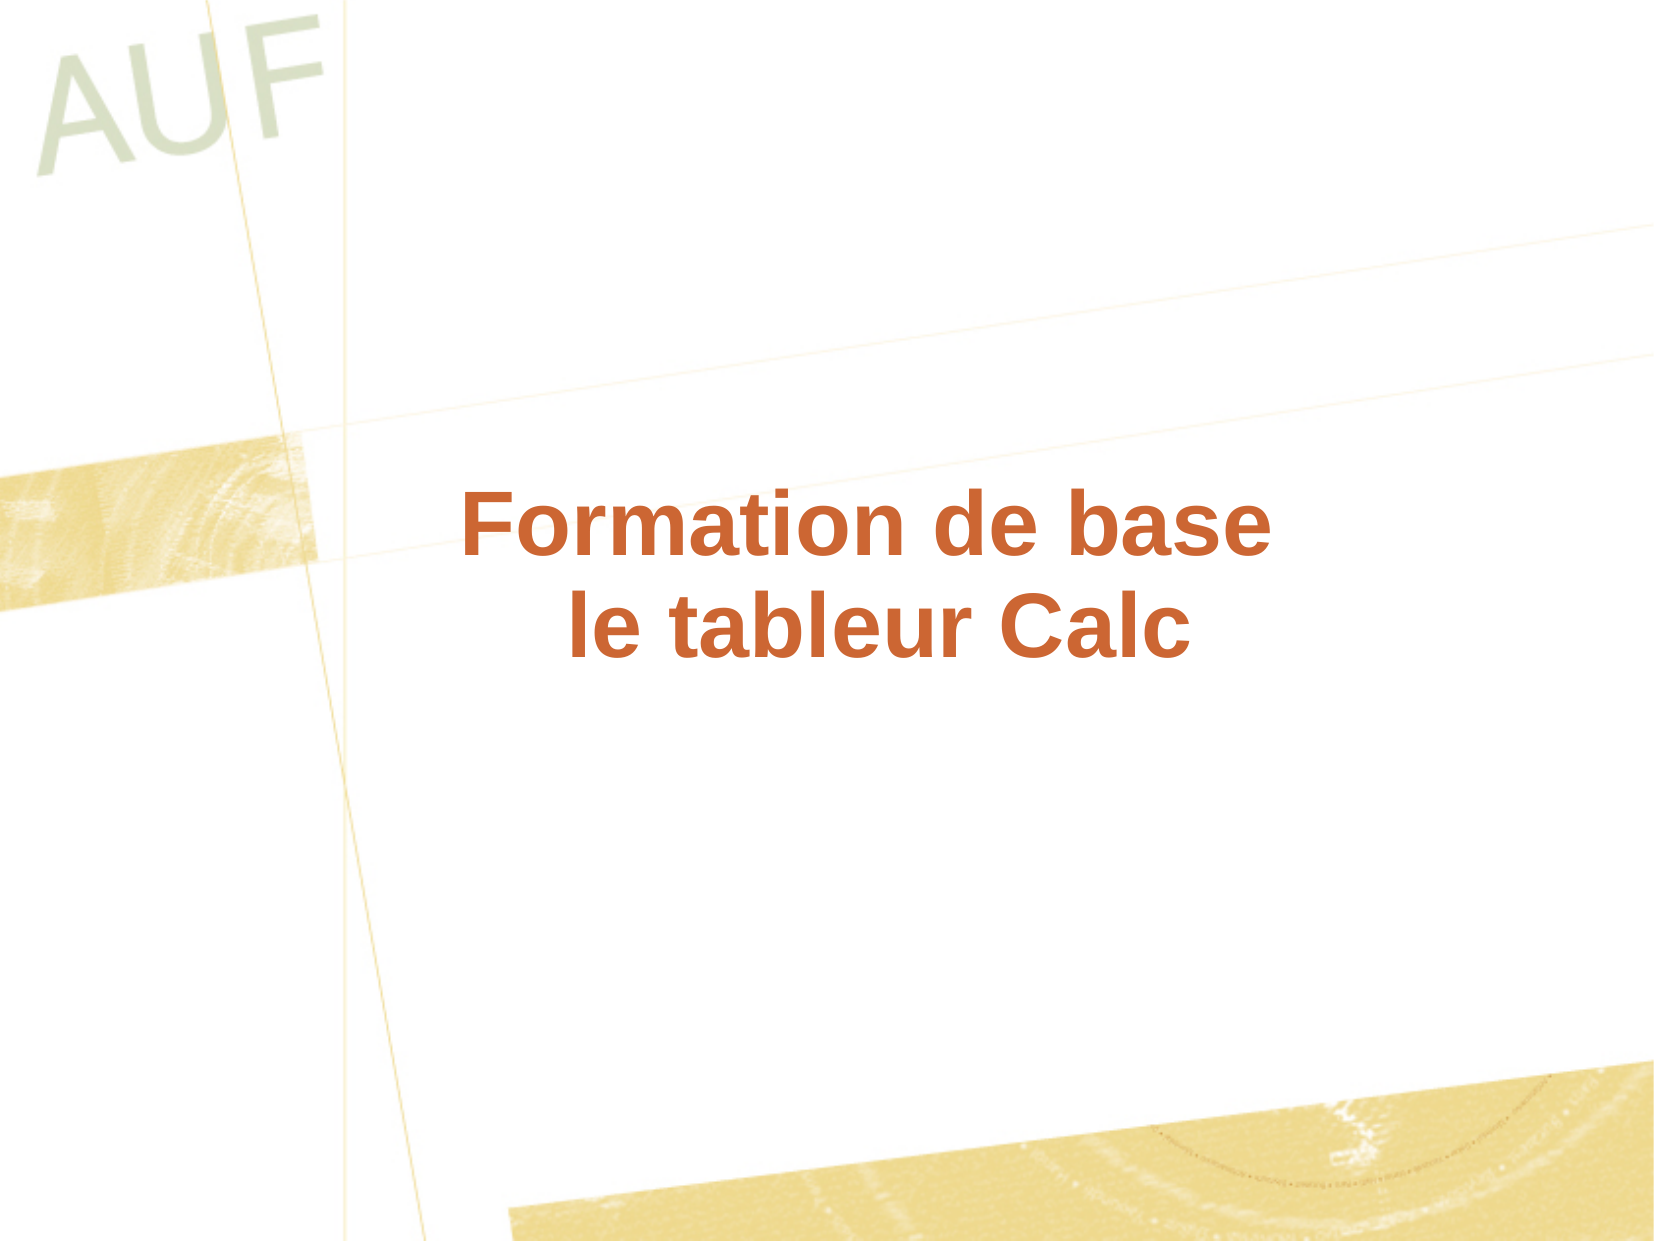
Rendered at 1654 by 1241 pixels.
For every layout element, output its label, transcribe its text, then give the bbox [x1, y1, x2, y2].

picture [0, 0, 1654, 1241]
title Formation de base le tableur Calc [135, 472, 1625, 678]
